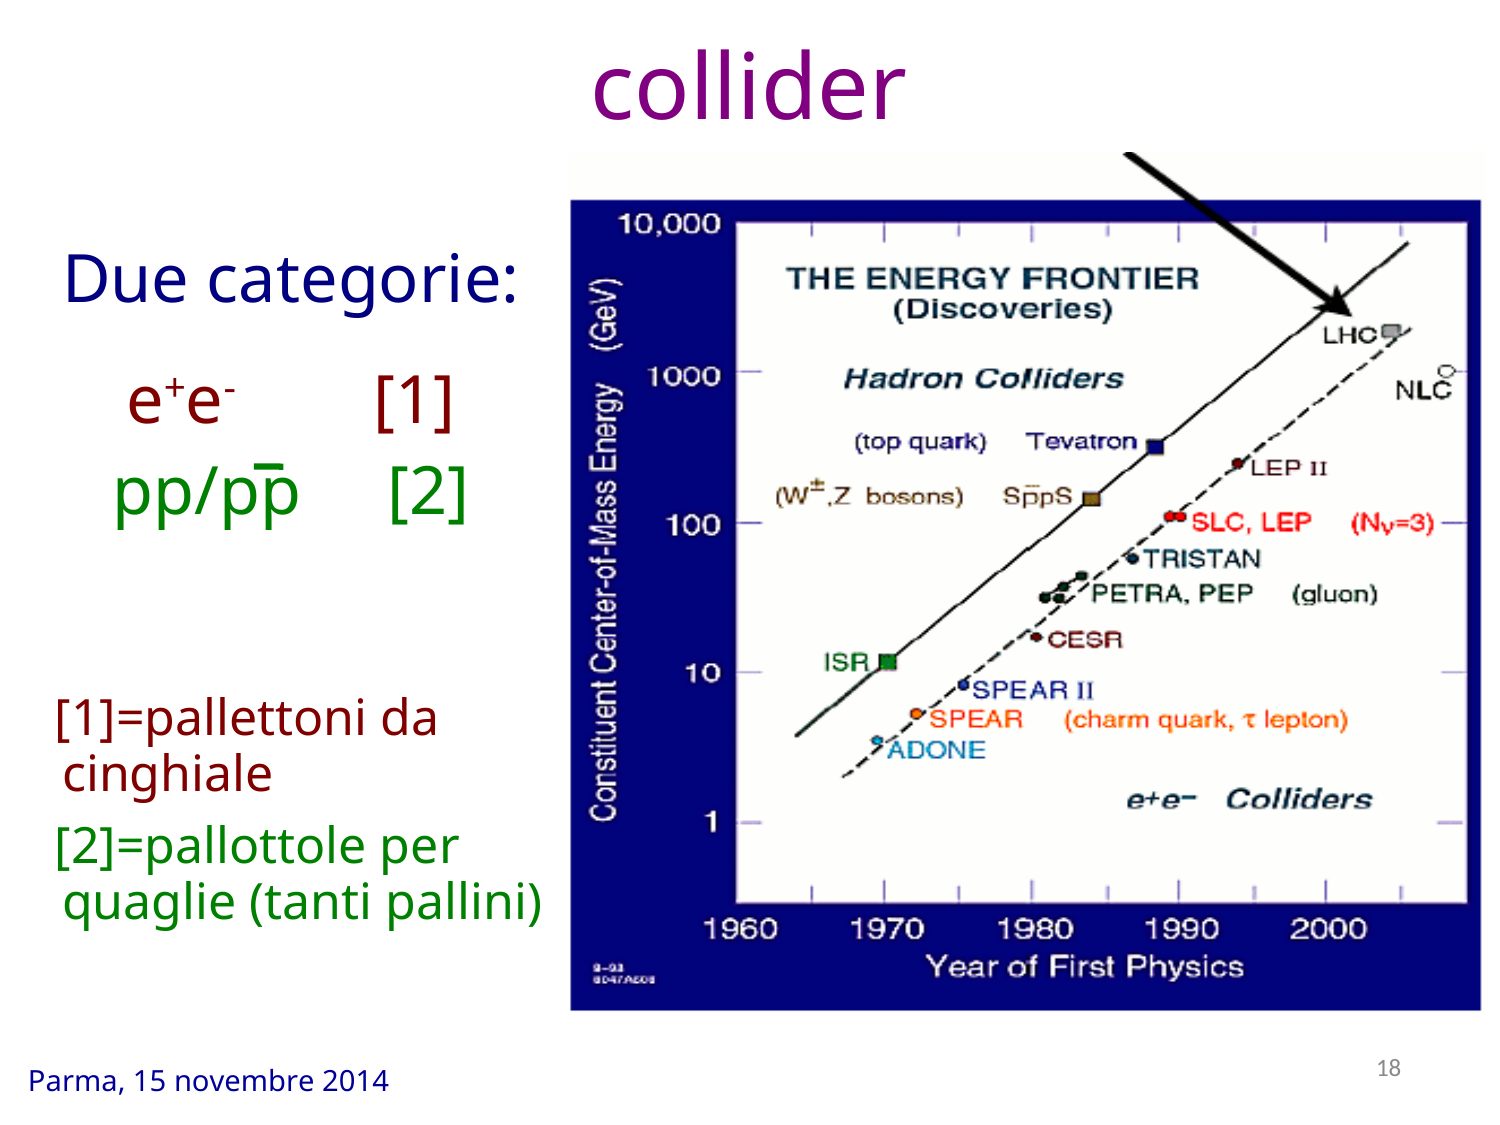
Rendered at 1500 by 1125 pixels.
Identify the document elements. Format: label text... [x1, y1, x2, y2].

text_box <numero> [1074, 1042, 1417, 1095]
text_box collider [75, 0, 1424, 148]
picture [569, 152, 1486, 1013]
subtitle Due categorie: e+e- [1] pp/pp [2] [1]=pallettoni da cinghiale [2]=pallottole per quaglie (tanti pallini) [5, 146, 567, 1028]
